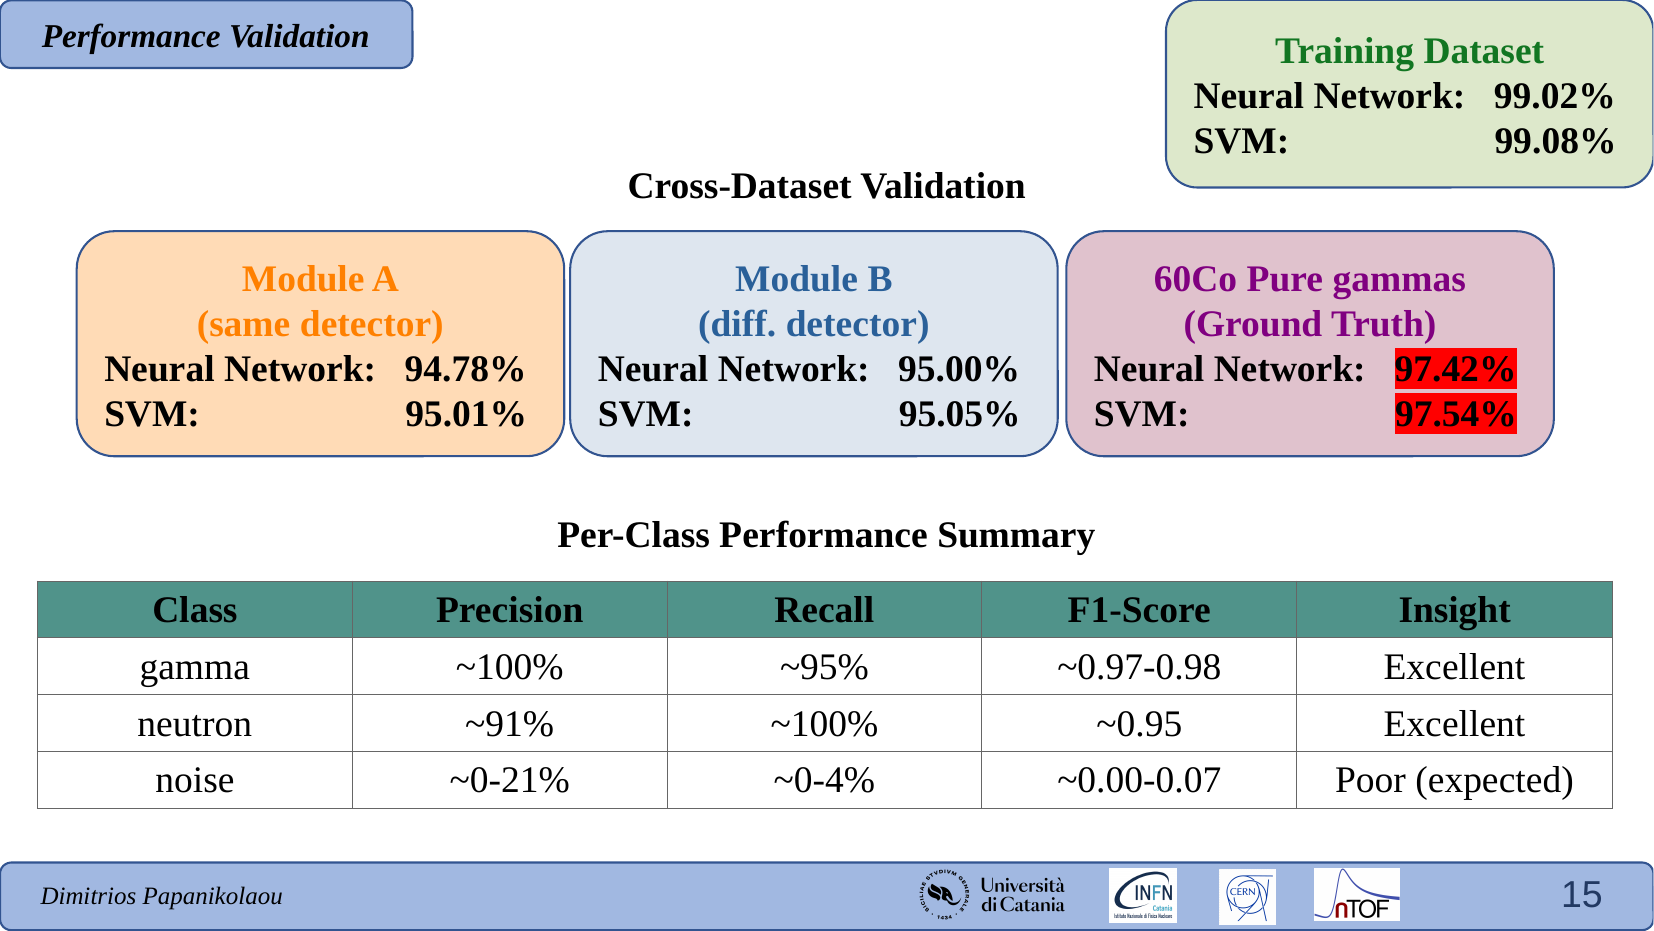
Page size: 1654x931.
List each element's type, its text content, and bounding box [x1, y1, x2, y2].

table_cell ~100% [668, 695, 981, 751]
table_header F1-Score [982, 582, 1296, 637]
text_box Module B (diff. detector) Neural Network: 95.00% SVM: 95.05% [570, 231, 1058, 457]
table_cell ~0.00-0.07 [982, 752, 1296, 808]
picture [1314, 868, 1400, 921]
table_cell noise [38, 752, 352, 808]
text_box Dimitrios Papanikolaou [11, 874, 312, 917]
table_cell ~91% [353, 695, 667, 751]
table_cell ~95% [668, 638, 981, 694]
table_cell Excellent [1297, 695, 1612, 751]
table_cell neutron [38, 695, 352, 751]
text_box Cross-Dataset Validation [0, 148, 1654, 224]
text_box Training Dataset Neural Network: 99.02% SVM: 99.08% [1165, 0, 1654, 148]
text_box Module A (same detector) Neural Network: 94.78% SVM: 95.01% [76, 231, 565, 457]
picture [1219, 869, 1276, 925]
text_box [0, 862, 898, 931]
picture [898, 848, 1086, 931]
text_box Performance Validation [0, 0, 413, 69]
table_cell ~0.95 [982, 695, 1296, 751]
table_header Class [38, 582, 352, 637]
text_box Per-Class Performance Summary [0, 497, 1654, 573]
table_cell gamma [38, 638, 352, 694]
table_header Recall [668, 582, 981, 637]
table_header Precision [353, 582, 667, 637]
table_cell ~0-4% [668, 752, 981, 808]
table_cell ~0.97-0.98 [982, 638, 1296, 694]
table_cell ~100% [353, 638, 667, 694]
table_header Insight [1297, 582, 1612, 637]
picture [1109, 868, 1177, 923]
text_box 60Co Pure gammas (Ground Truth) Neural Network: 97.42% SVM: 97.54% [1066, 231, 1554, 457]
text_box [1086, 862, 1654, 931]
table_cell Poor (expected) [1297, 752, 1612, 808]
table_cell ~0-21% [353, 752, 667, 808]
table_cell Excellent [1297, 638, 1612, 694]
